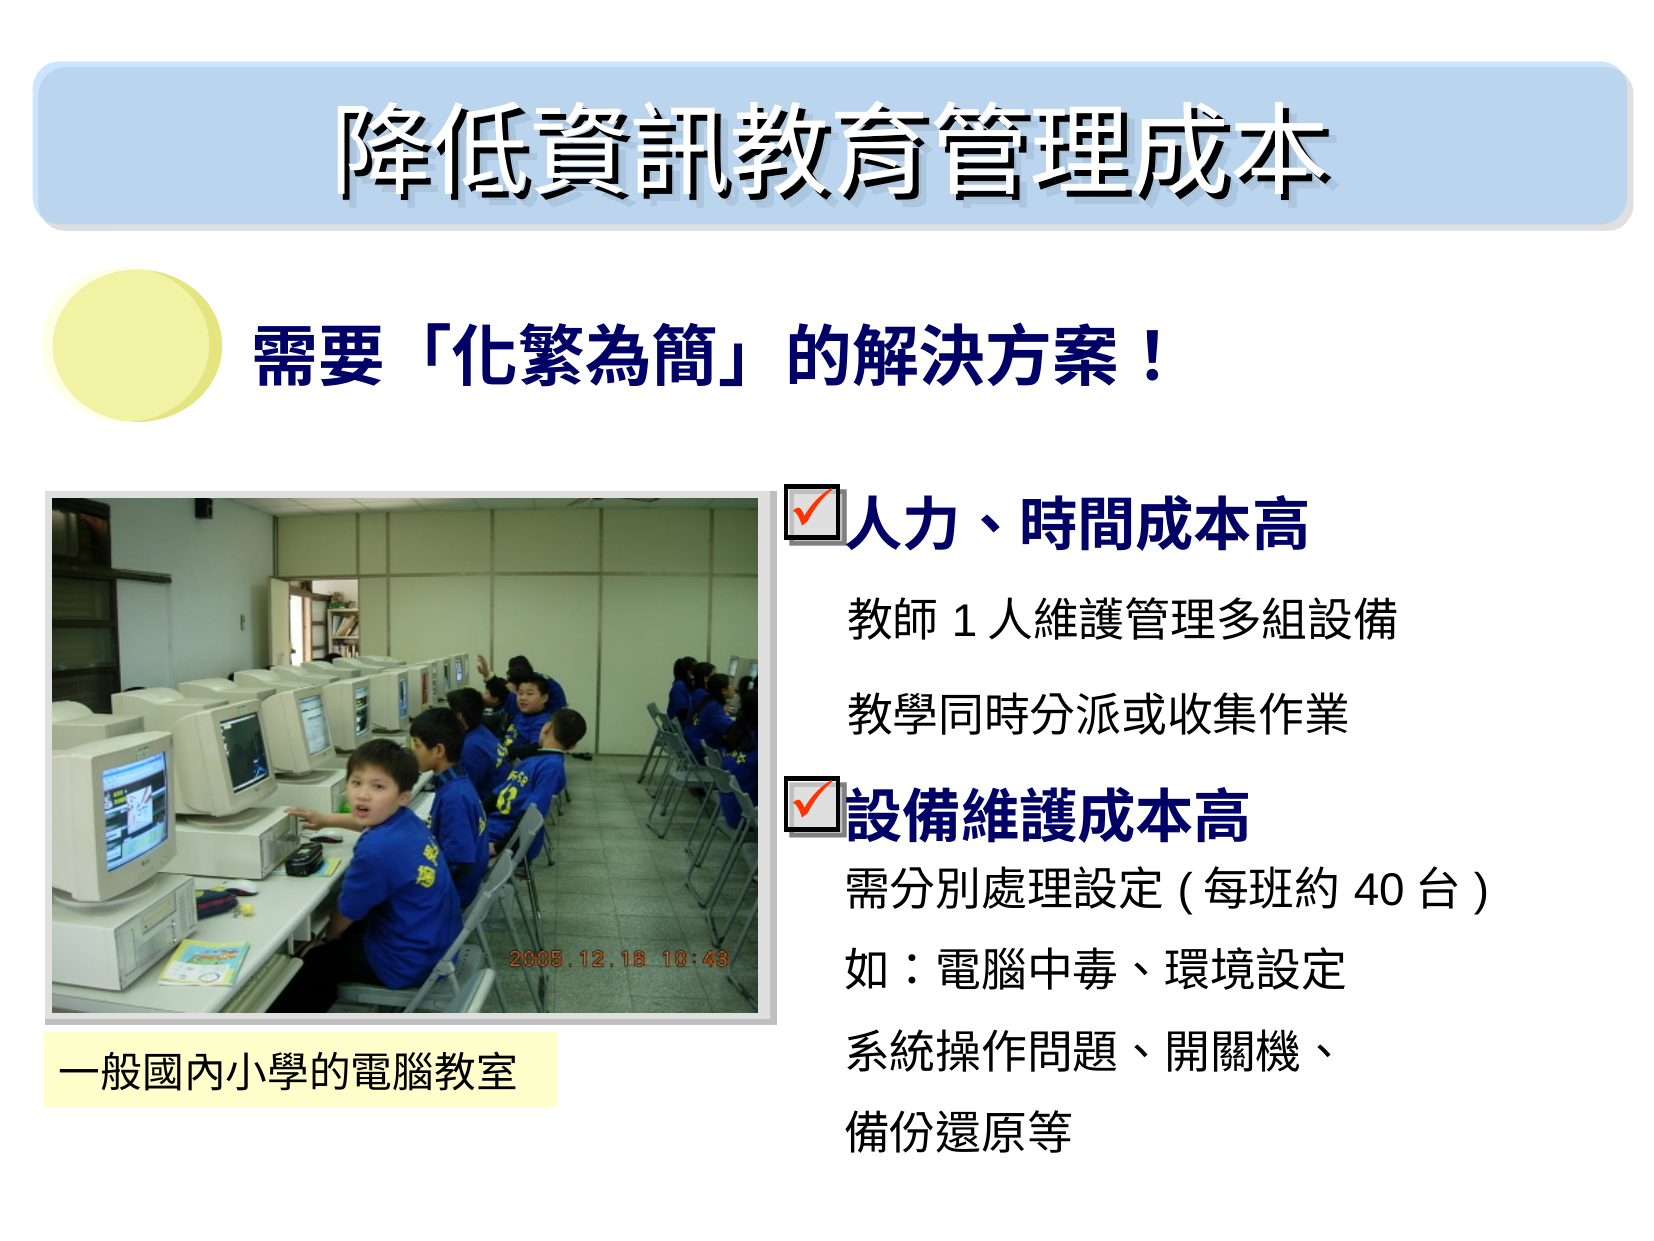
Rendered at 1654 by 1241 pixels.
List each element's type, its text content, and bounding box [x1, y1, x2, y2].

text_box [39, 485, 771, 1019]
text_box 設備維護成本高 [773, 765, 1410, 862]
text_box 人力、時間成本高 [773, 473, 1471, 570]
text_box [41, 267, 223, 422]
text_box 一般國內小學的電腦教室 [43, 1031, 558, 1108]
text_box 需分別處理設定(每班約40台) 如：電腦中毒、環境設定 系統操作問題、開關機、 備份還原等 [829, 854, 1595, 1169]
text_box 降低資訊教育管理成本 [32, 61, 1628, 225]
text_box 需要「化繁為簡」的解決方案！ [236, 294, 1287, 408]
picture [52, 498, 758, 1013]
text_box 教師1人維護管理多組設備 教學同時分派或收集作業 [832, 575, 1503, 753]
